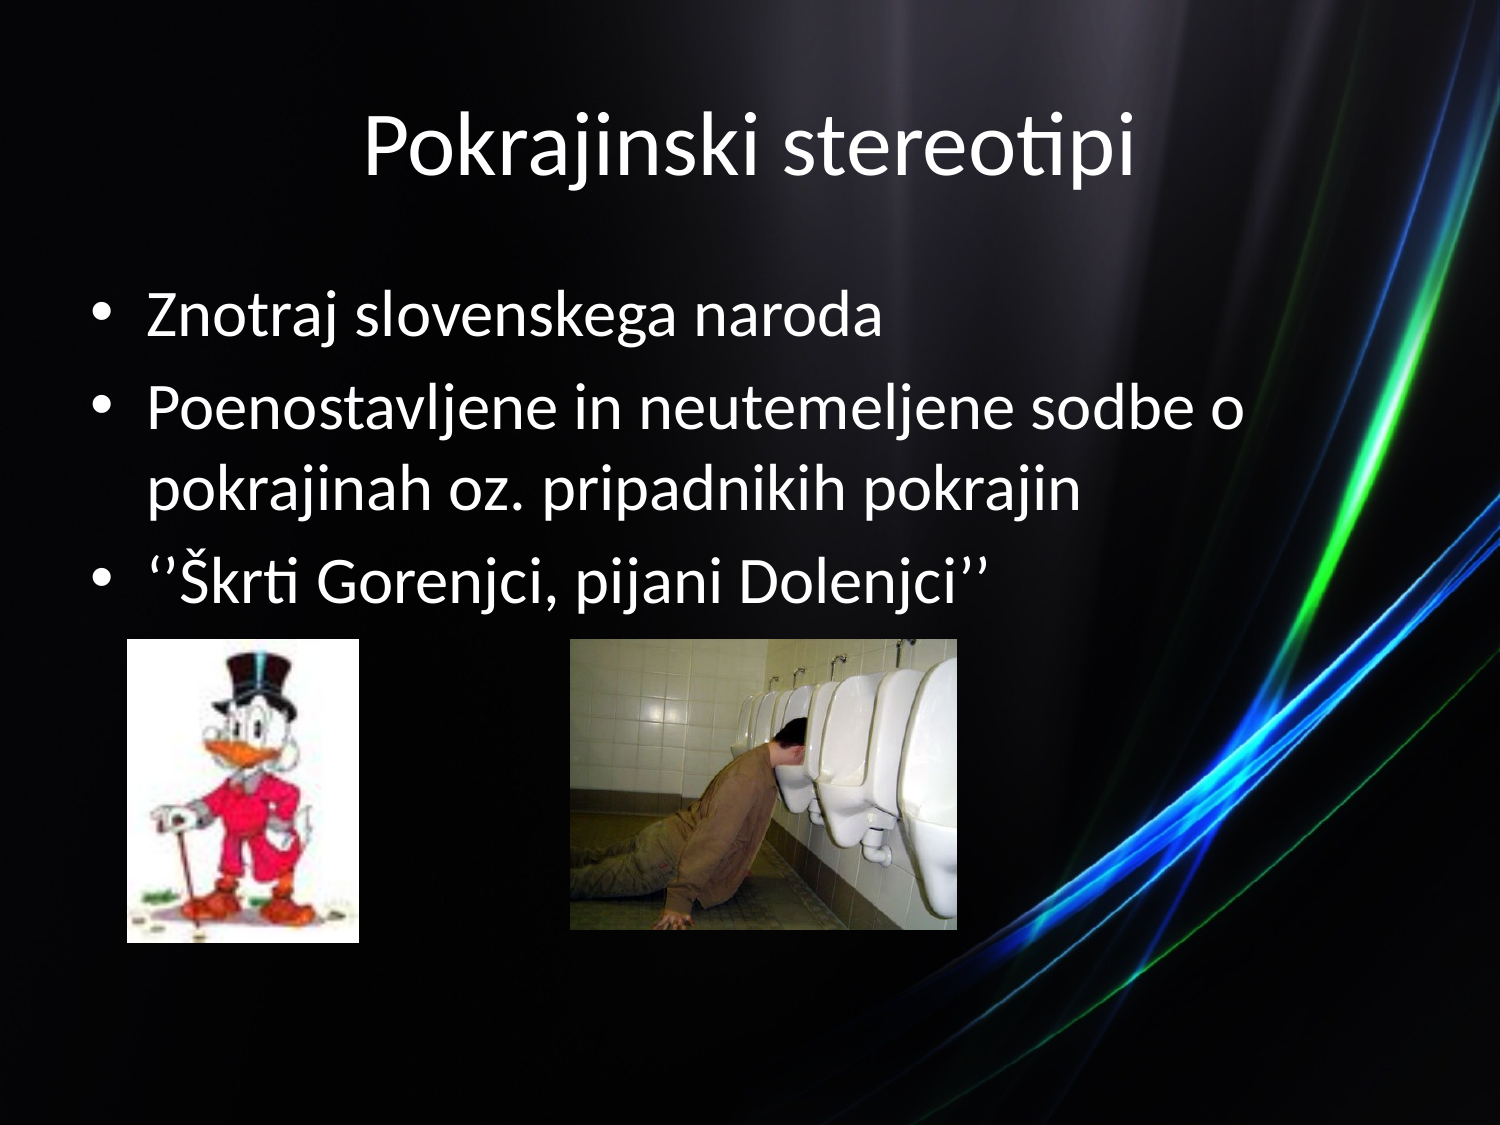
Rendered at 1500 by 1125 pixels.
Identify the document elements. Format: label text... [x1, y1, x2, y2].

list Znotraj slovenskega naroda Poenostavljene in neutemeljene sodbe o pokrajinah oz. pripadnikih pokrajin ‘’Škrti Gorenjci, pijani Dolenjci’’ [75, 262, 1425, 1005]
picture [0, 0, 1500, 1125]
title Pokrajinski stereotipi [75, 45, 1425, 233]
